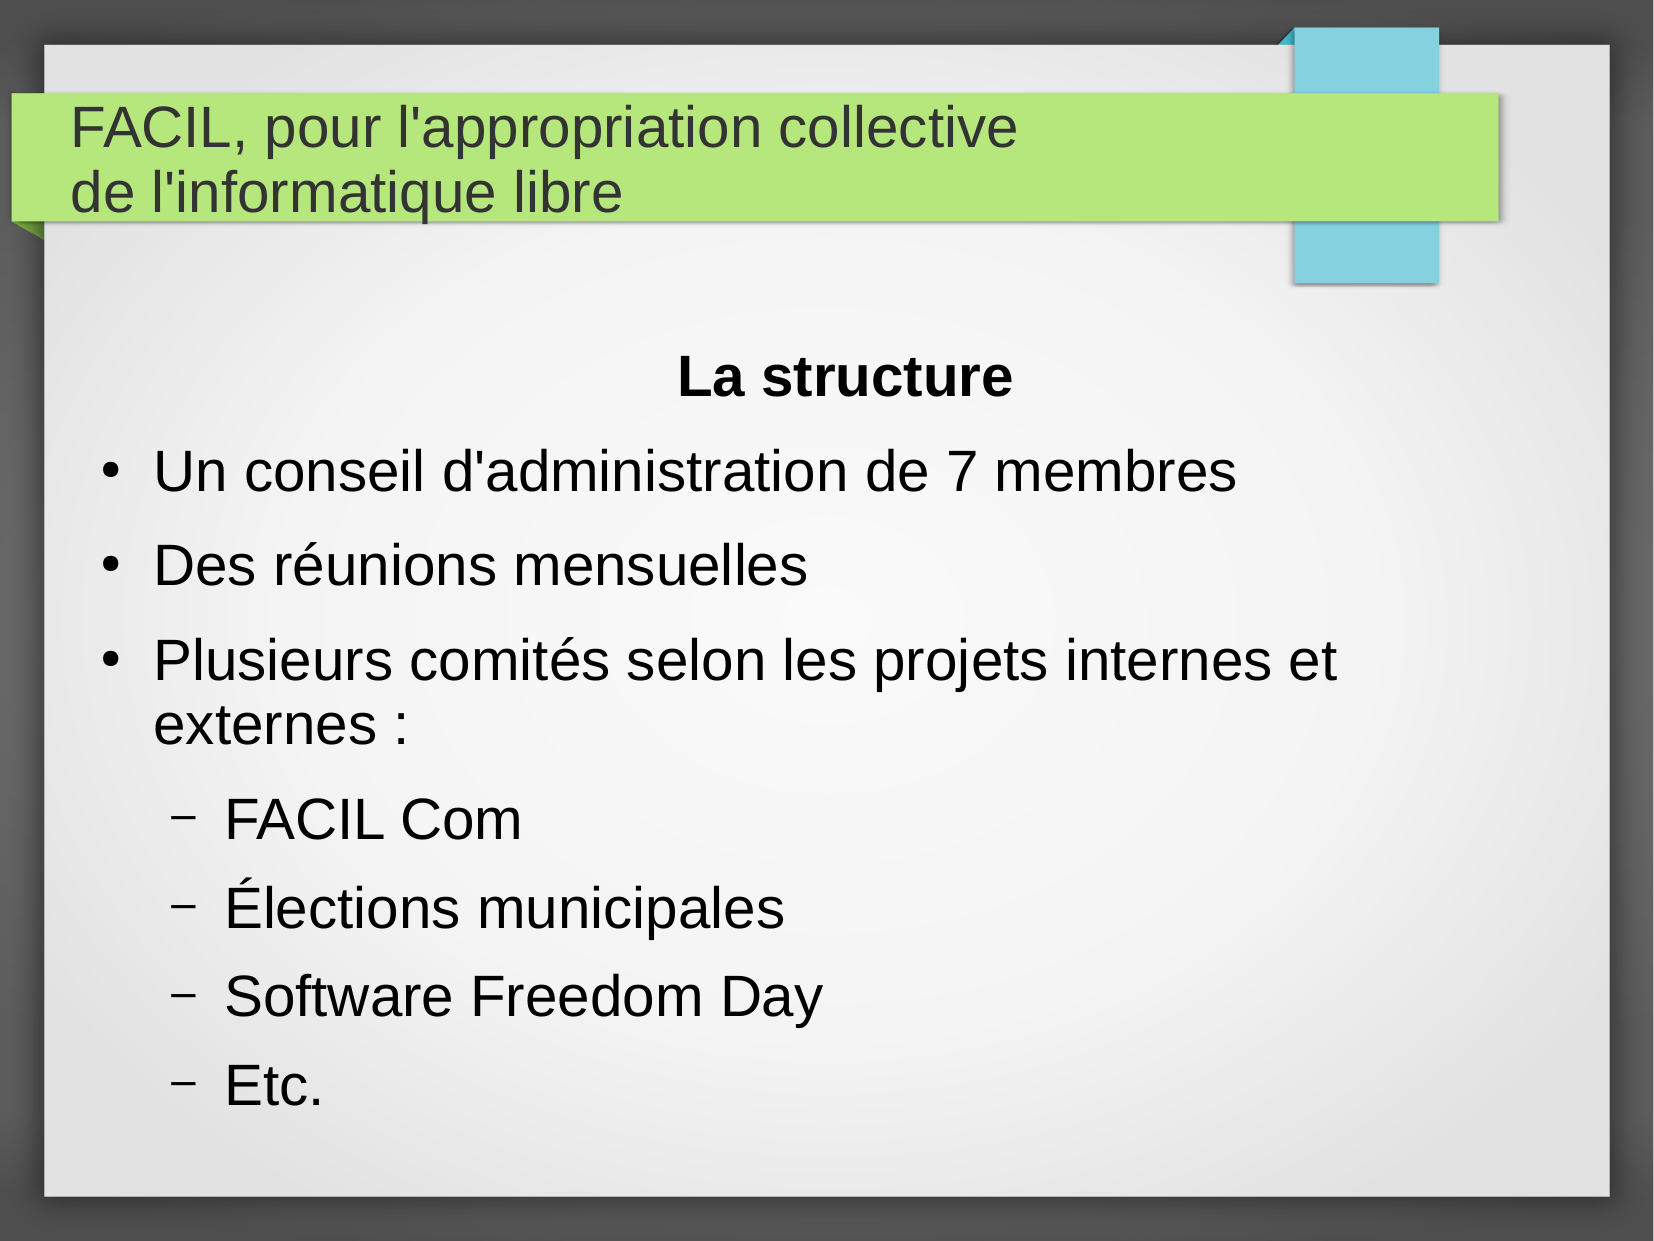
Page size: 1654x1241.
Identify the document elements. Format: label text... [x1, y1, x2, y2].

list La structure Un conseil d'administration de 7 membres Des réunions mensuelles Plusieurs comités selon les projets internes et externes : FACIL Com Élections municipales Software Freedom Day Etc. [82, 343, 1538, 1146]
picture [0, 0, 1654, 1241]
title FACIL, pour l'appropriation collective de l'informatique libre [70, 94, 1229, 225]
